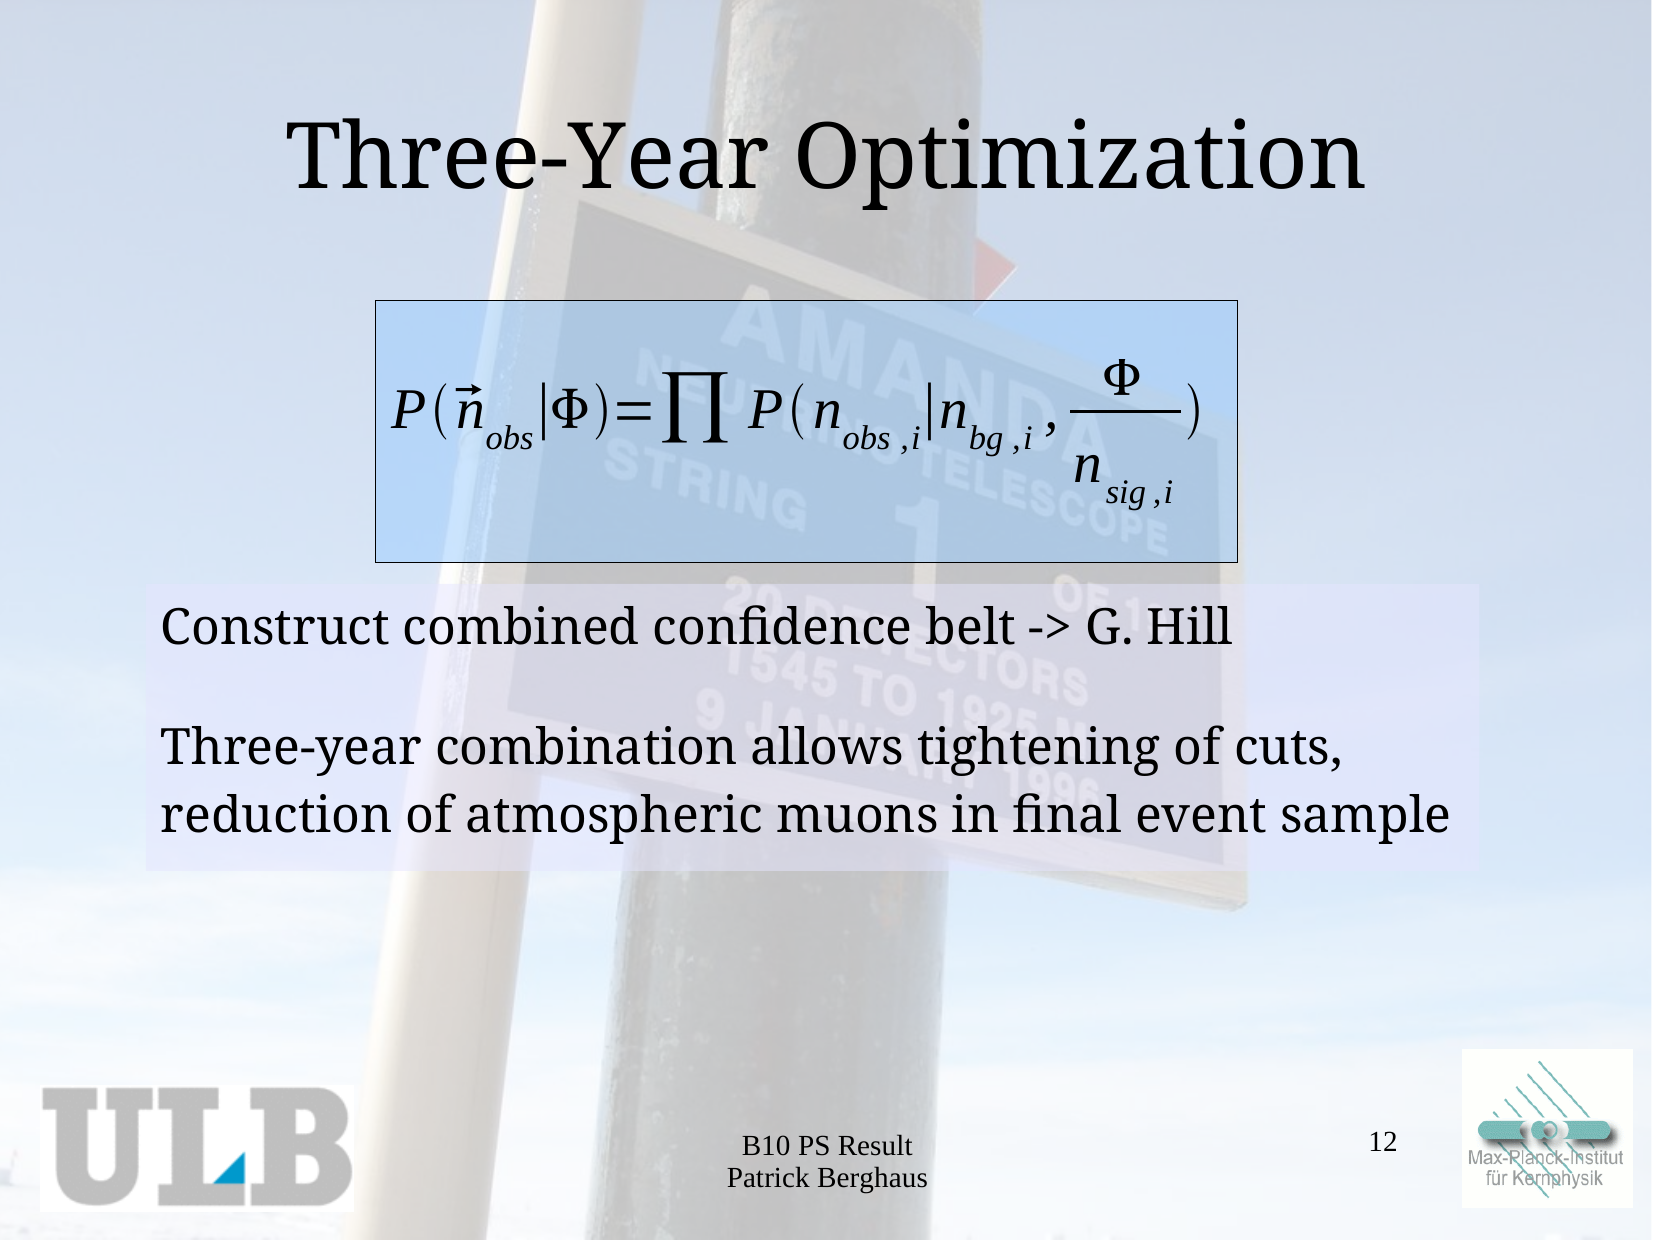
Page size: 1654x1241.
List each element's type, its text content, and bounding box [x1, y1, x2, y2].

text_box Construct combined confidence belt -> G. Hill Three-year combination allows tightening of cuts, reduction of atmospheric muons in final event sample [145, 583, 1383, 871]
chart [373, 359, 1217, 513]
text_box [375, 300, 1238, 563]
picture [1462, 1049, 1633, 1208]
picture [40, 1085, 354, 1212]
title Three-Year Optimization [82, 49, 1571, 257]
